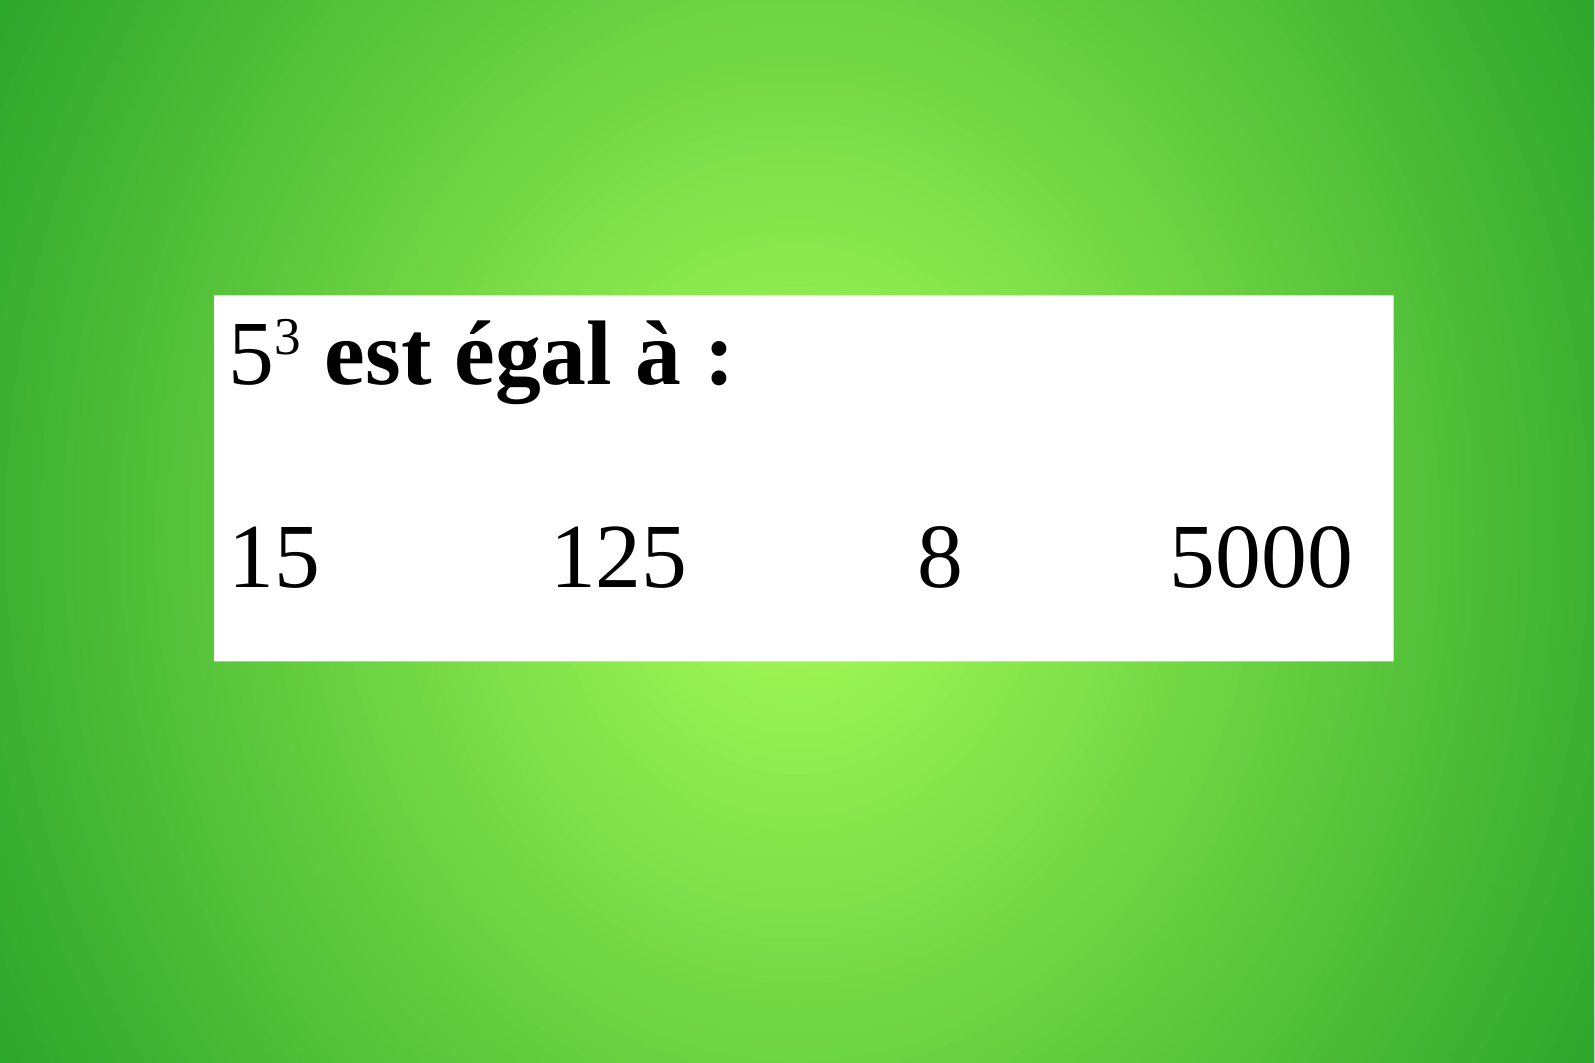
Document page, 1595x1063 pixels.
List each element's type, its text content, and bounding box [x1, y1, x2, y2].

text_box 53 est égal à : 15 125 8 5000 [214, 295, 1394, 662]
picture [0, 0, 1595, 1063]
